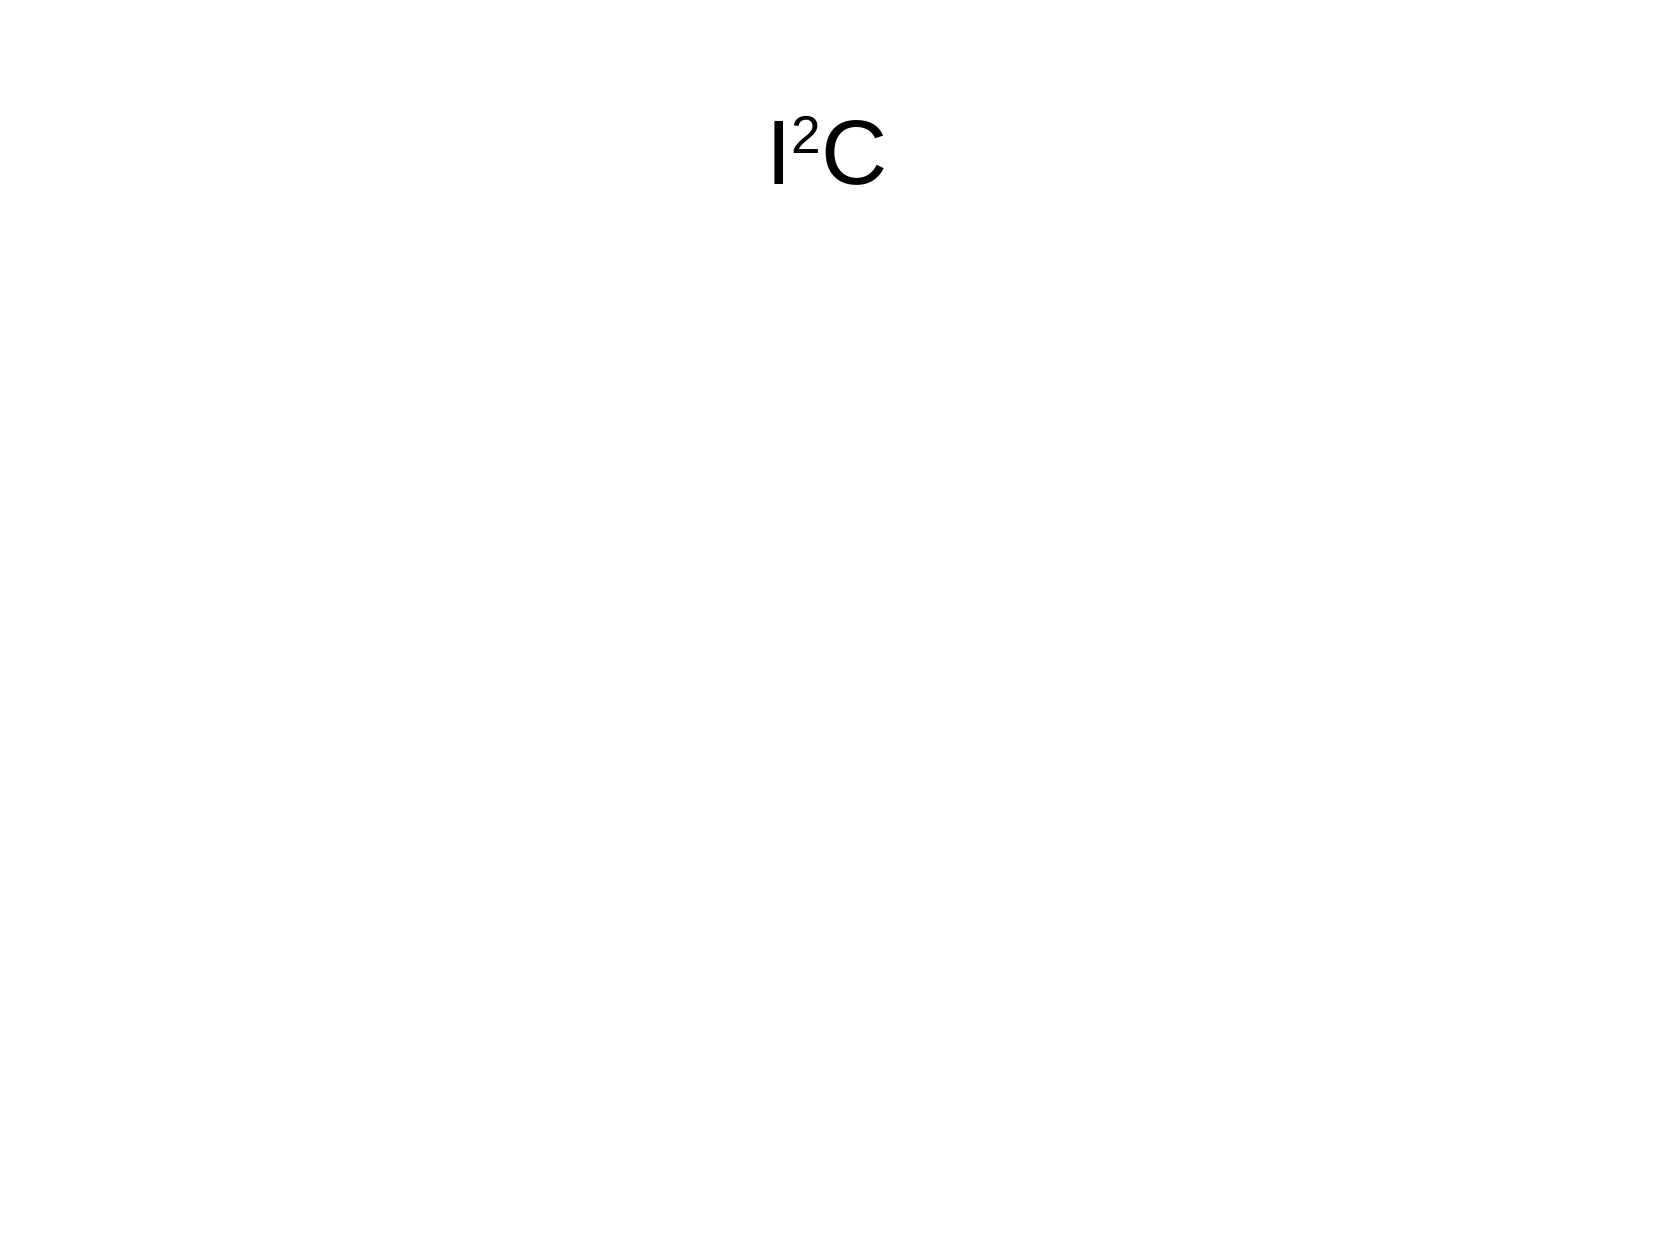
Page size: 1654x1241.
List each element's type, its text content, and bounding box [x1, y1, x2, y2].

title I2C [82, 49, 1571, 257]
